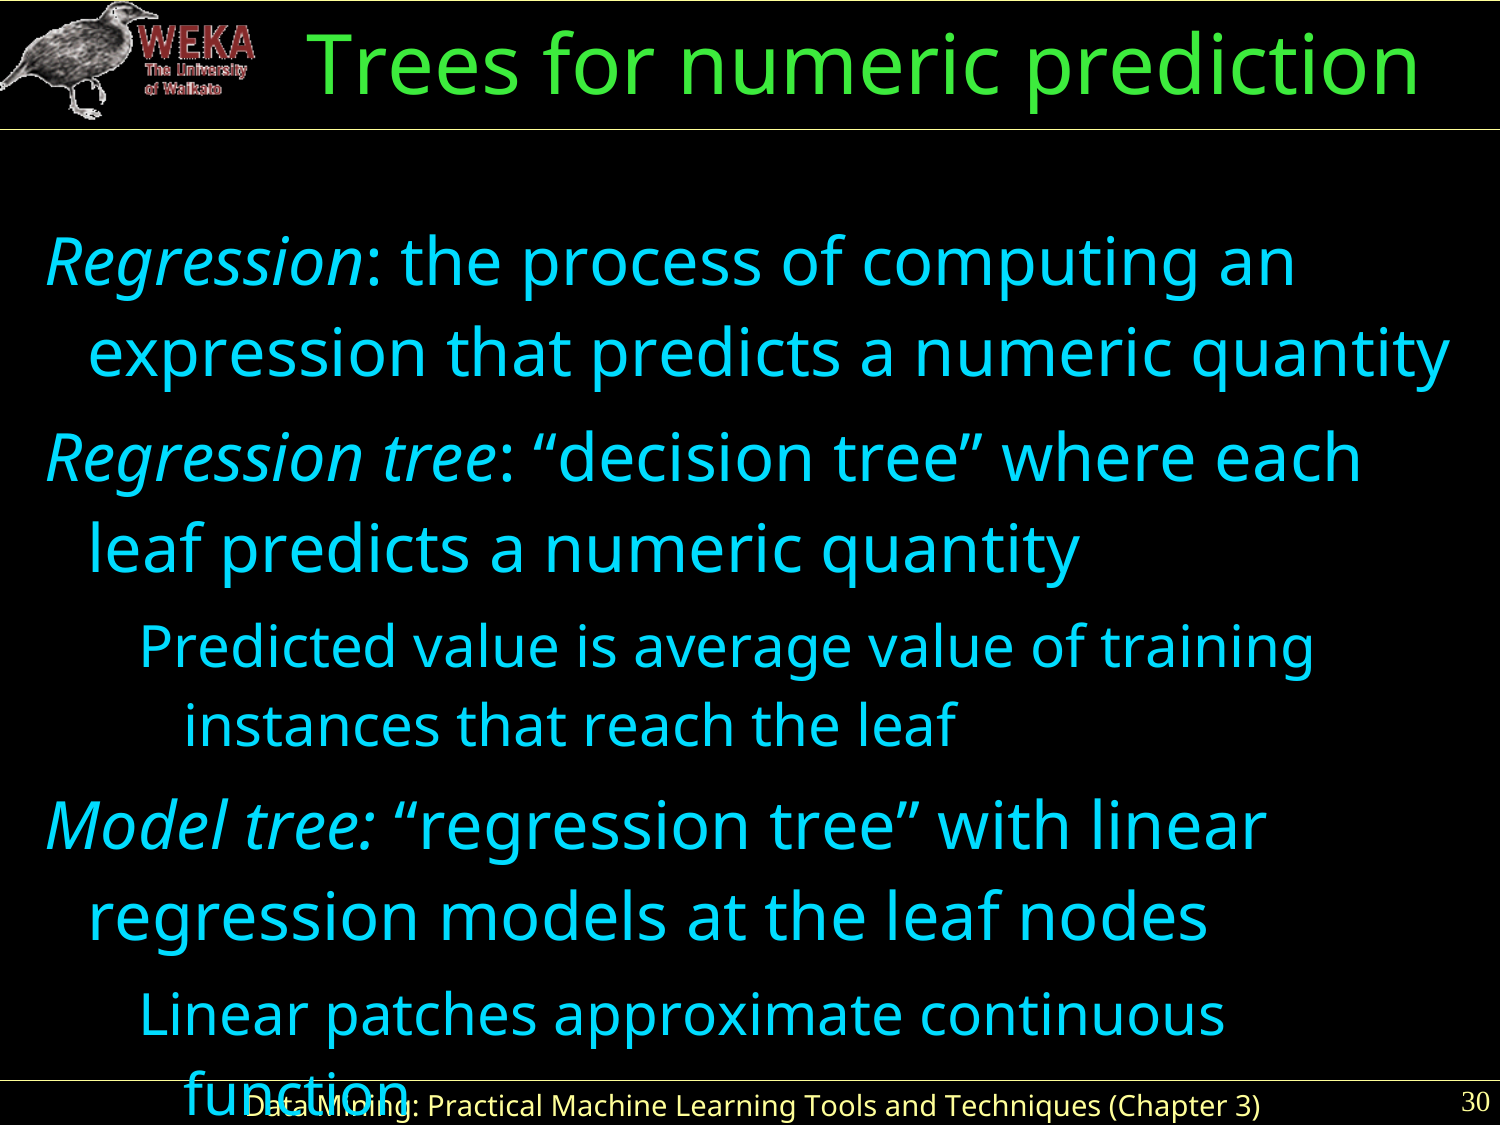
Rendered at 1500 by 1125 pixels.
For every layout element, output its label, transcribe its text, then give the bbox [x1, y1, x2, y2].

picture [0, 1, 164, 129]
title Trees for numeric prediction [164, 0, 1500, 154]
list Regression: the process of computing an expression that predicts a numeric quantity Regression tree: “decision tree” where each leaf predicts a numeric quantity Predicted value is average value of training instances that reach the leaf Model tree: “regression tree” with linear regression models at the leaf nodes Linear patches approximate continuous function [29, 206, 1477, 1003]
